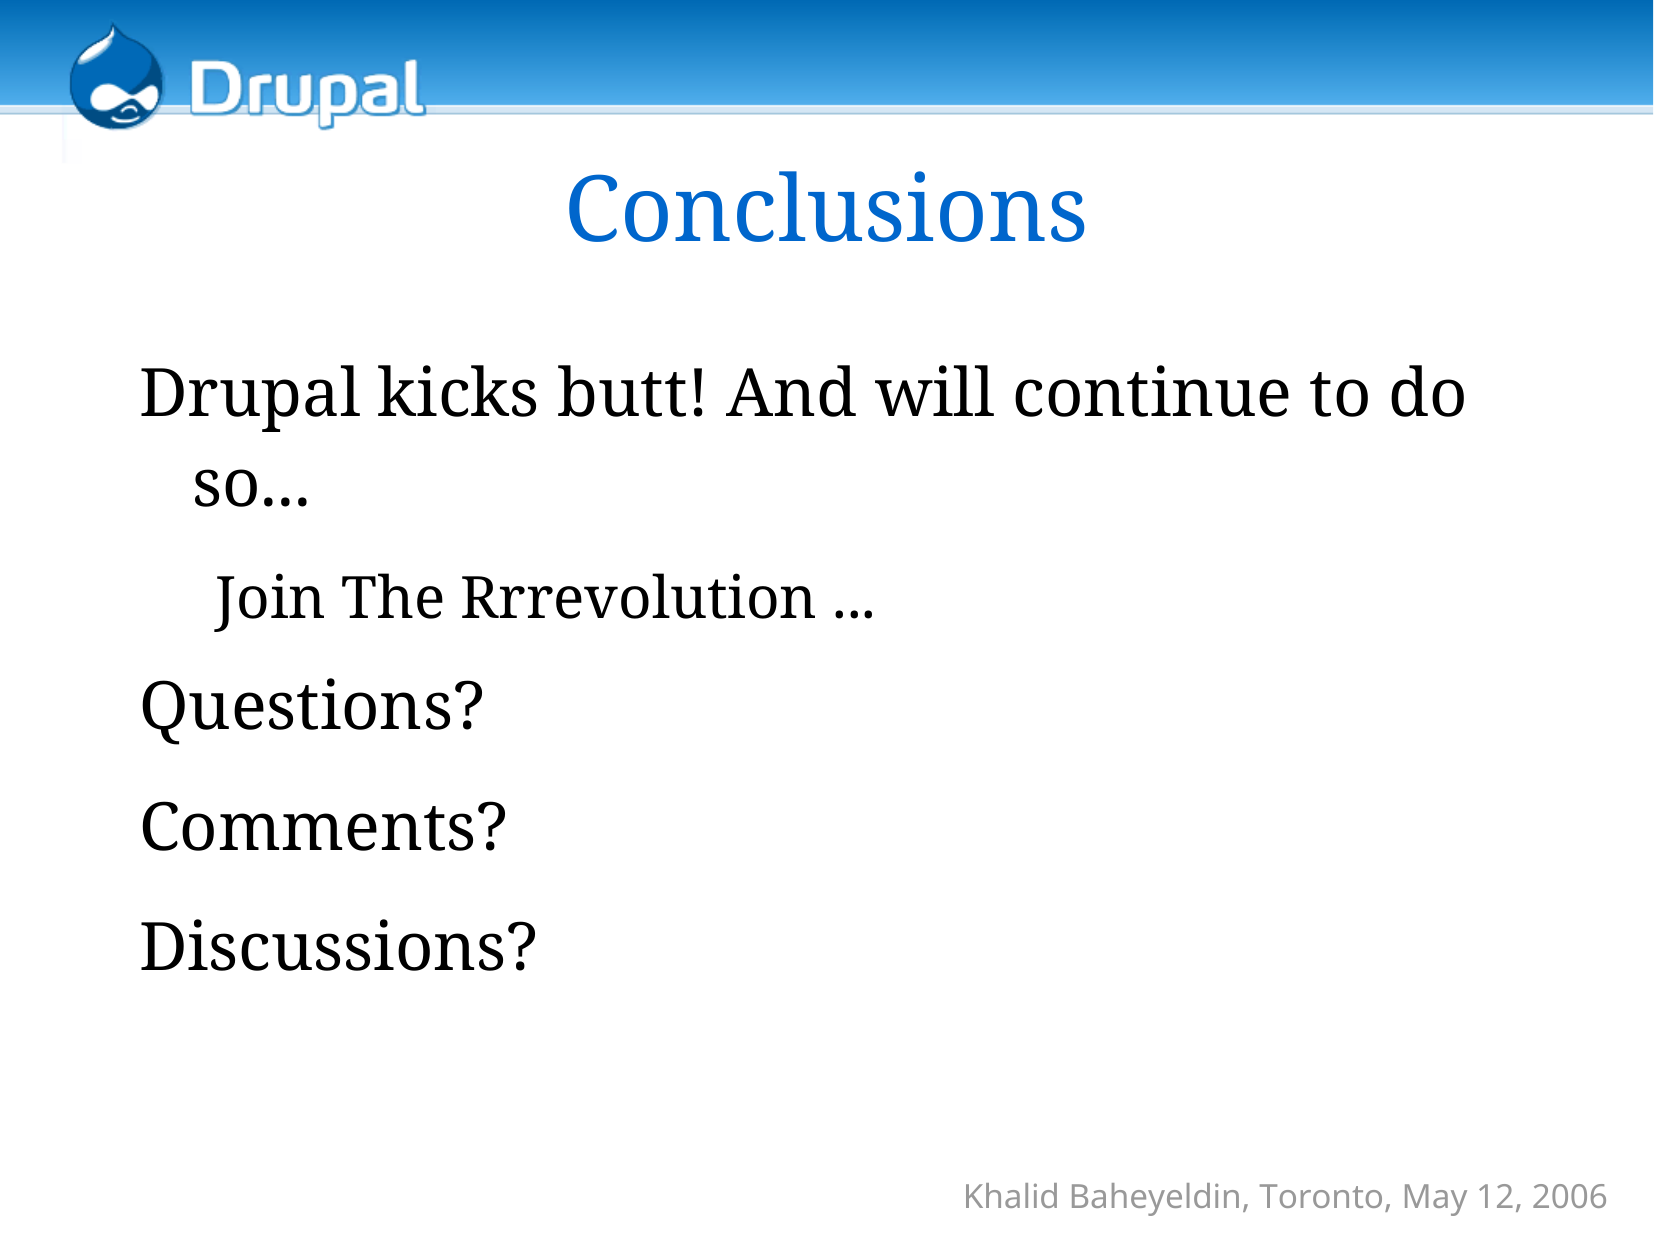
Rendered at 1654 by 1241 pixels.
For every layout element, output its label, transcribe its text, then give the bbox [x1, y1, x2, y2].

list Drupal kicks butt! And will continue to do so... Join The Rrrevolution ... Questions? Comments? Discussions? [121, 344, 1533, 1127]
picture [0, 0, 1654, 1241]
title Conclusions [121, 102, 1533, 311]
